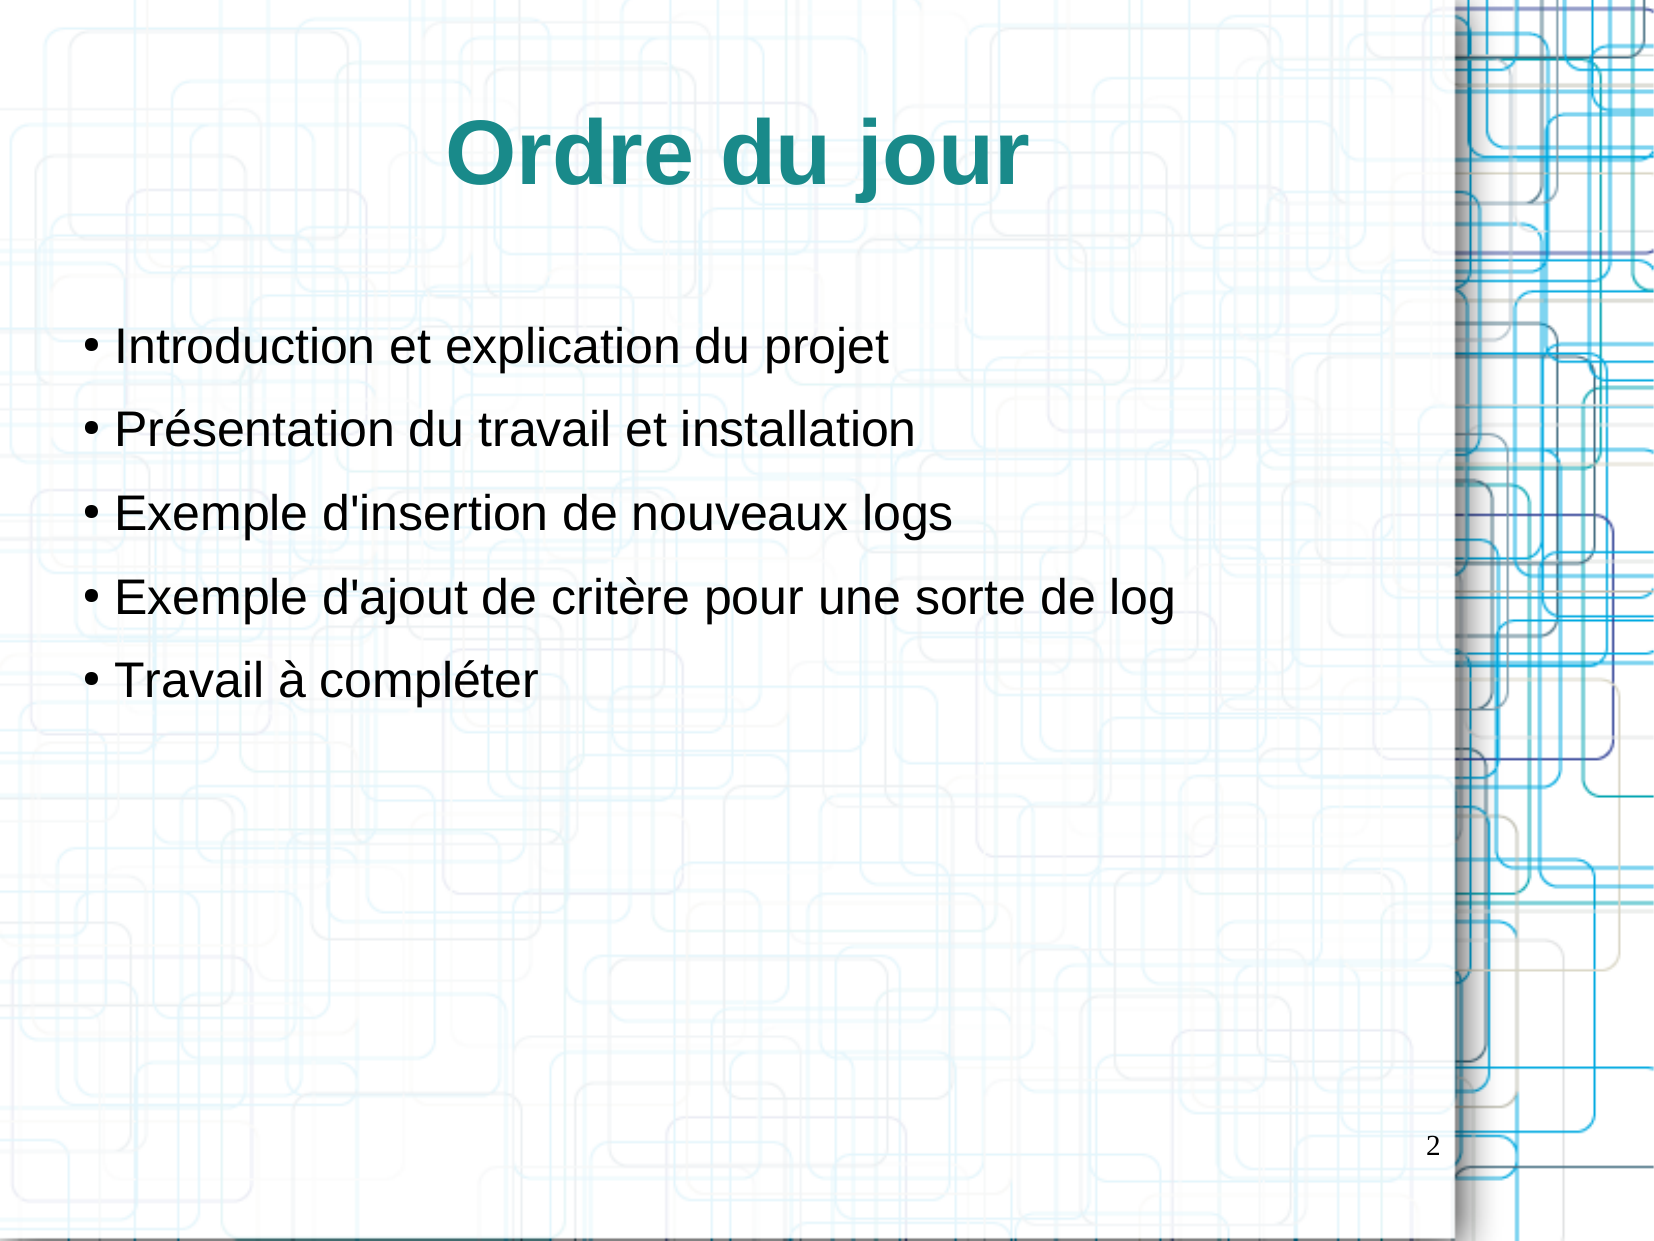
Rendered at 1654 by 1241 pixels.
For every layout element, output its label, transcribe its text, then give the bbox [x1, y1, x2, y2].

subtitle Introduction et explication du projet Présentation du travail et installation Exemple d'insertion de nouveaux logs Exemple d'ajout de critère pour une sorte de log Travail à compléter [82, 290, 1538, 1010]
title Ordre du jour [59, 49, 1418, 257]
picture [0, 0, 1654, 1241]
